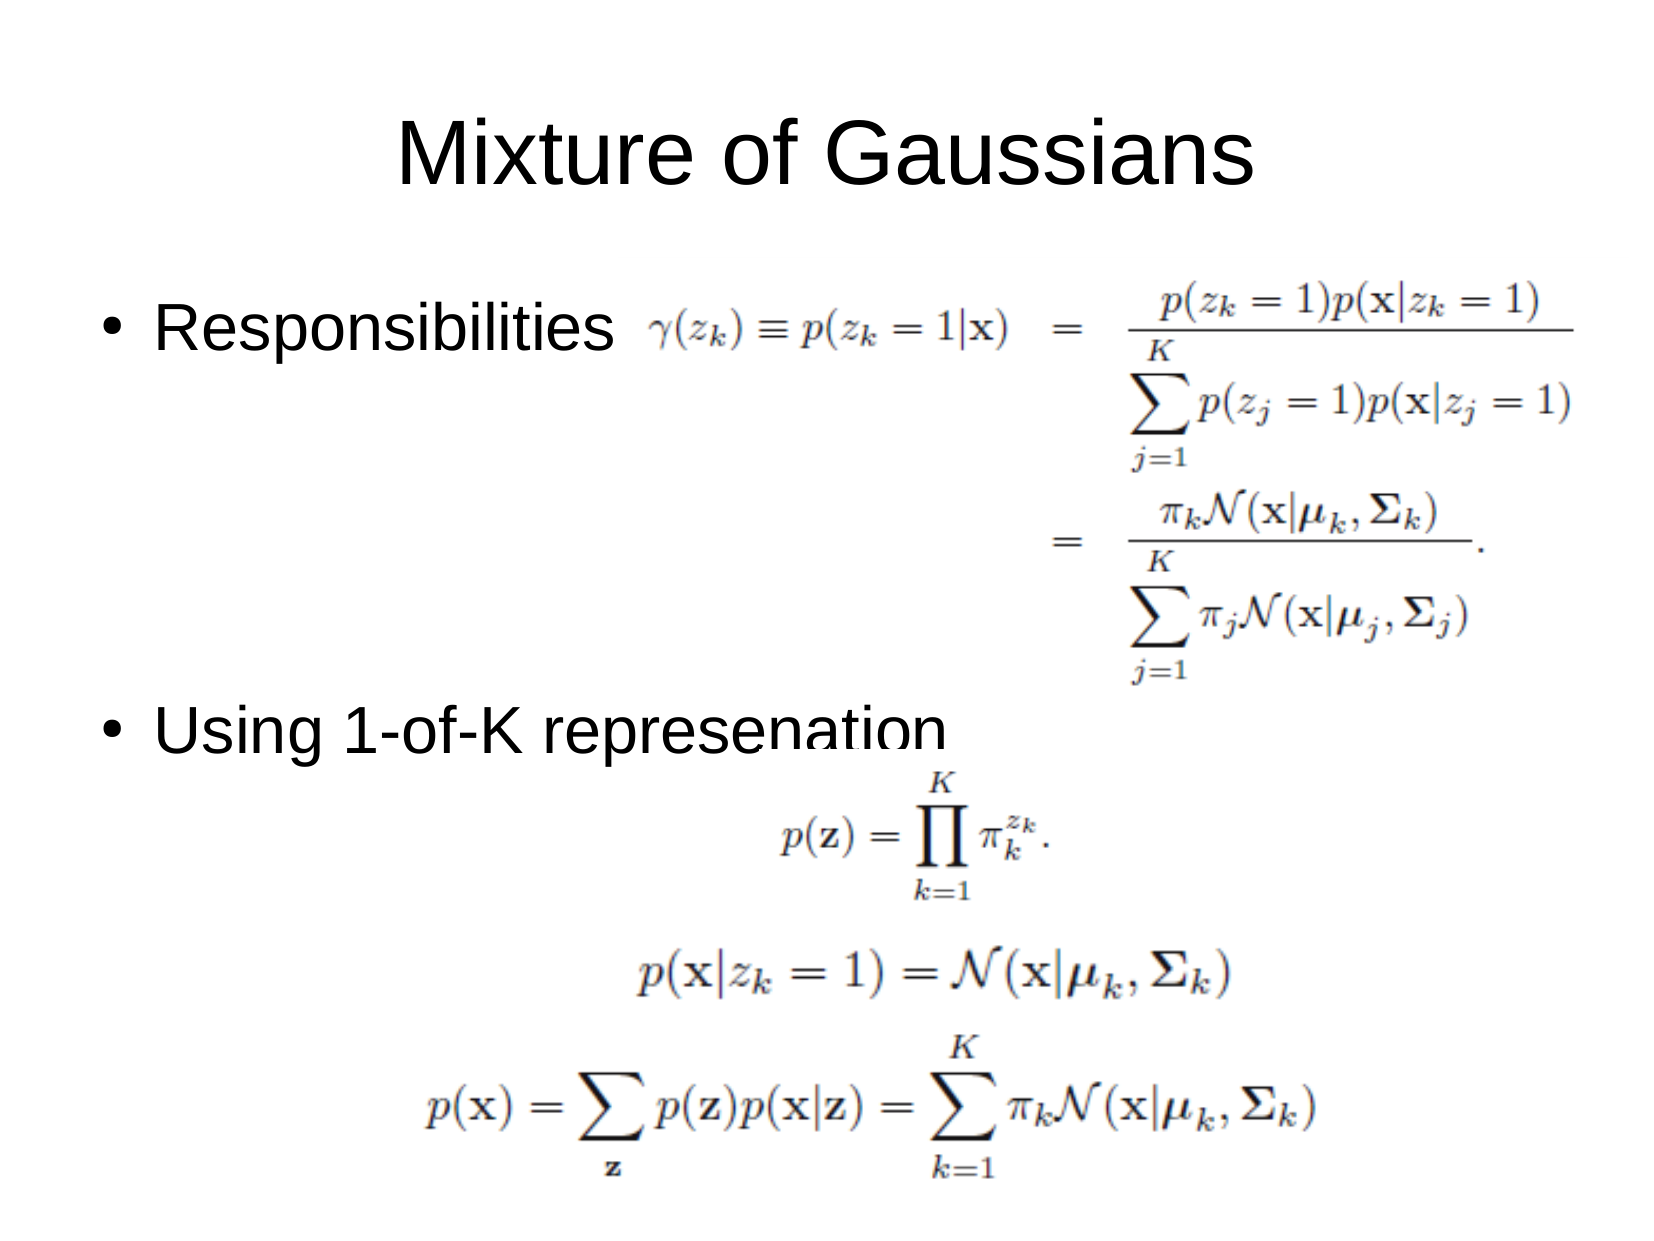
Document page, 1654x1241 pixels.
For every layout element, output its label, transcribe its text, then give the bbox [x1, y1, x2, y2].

list Responsibilities Using 1-of-K represenation [82, 290, 1571, 1109]
picture [618, 256, 1629, 691]
title Mixture of Gaussians [82, 49, 1571, 257]
picture [382, 749, 1351, 1201]
